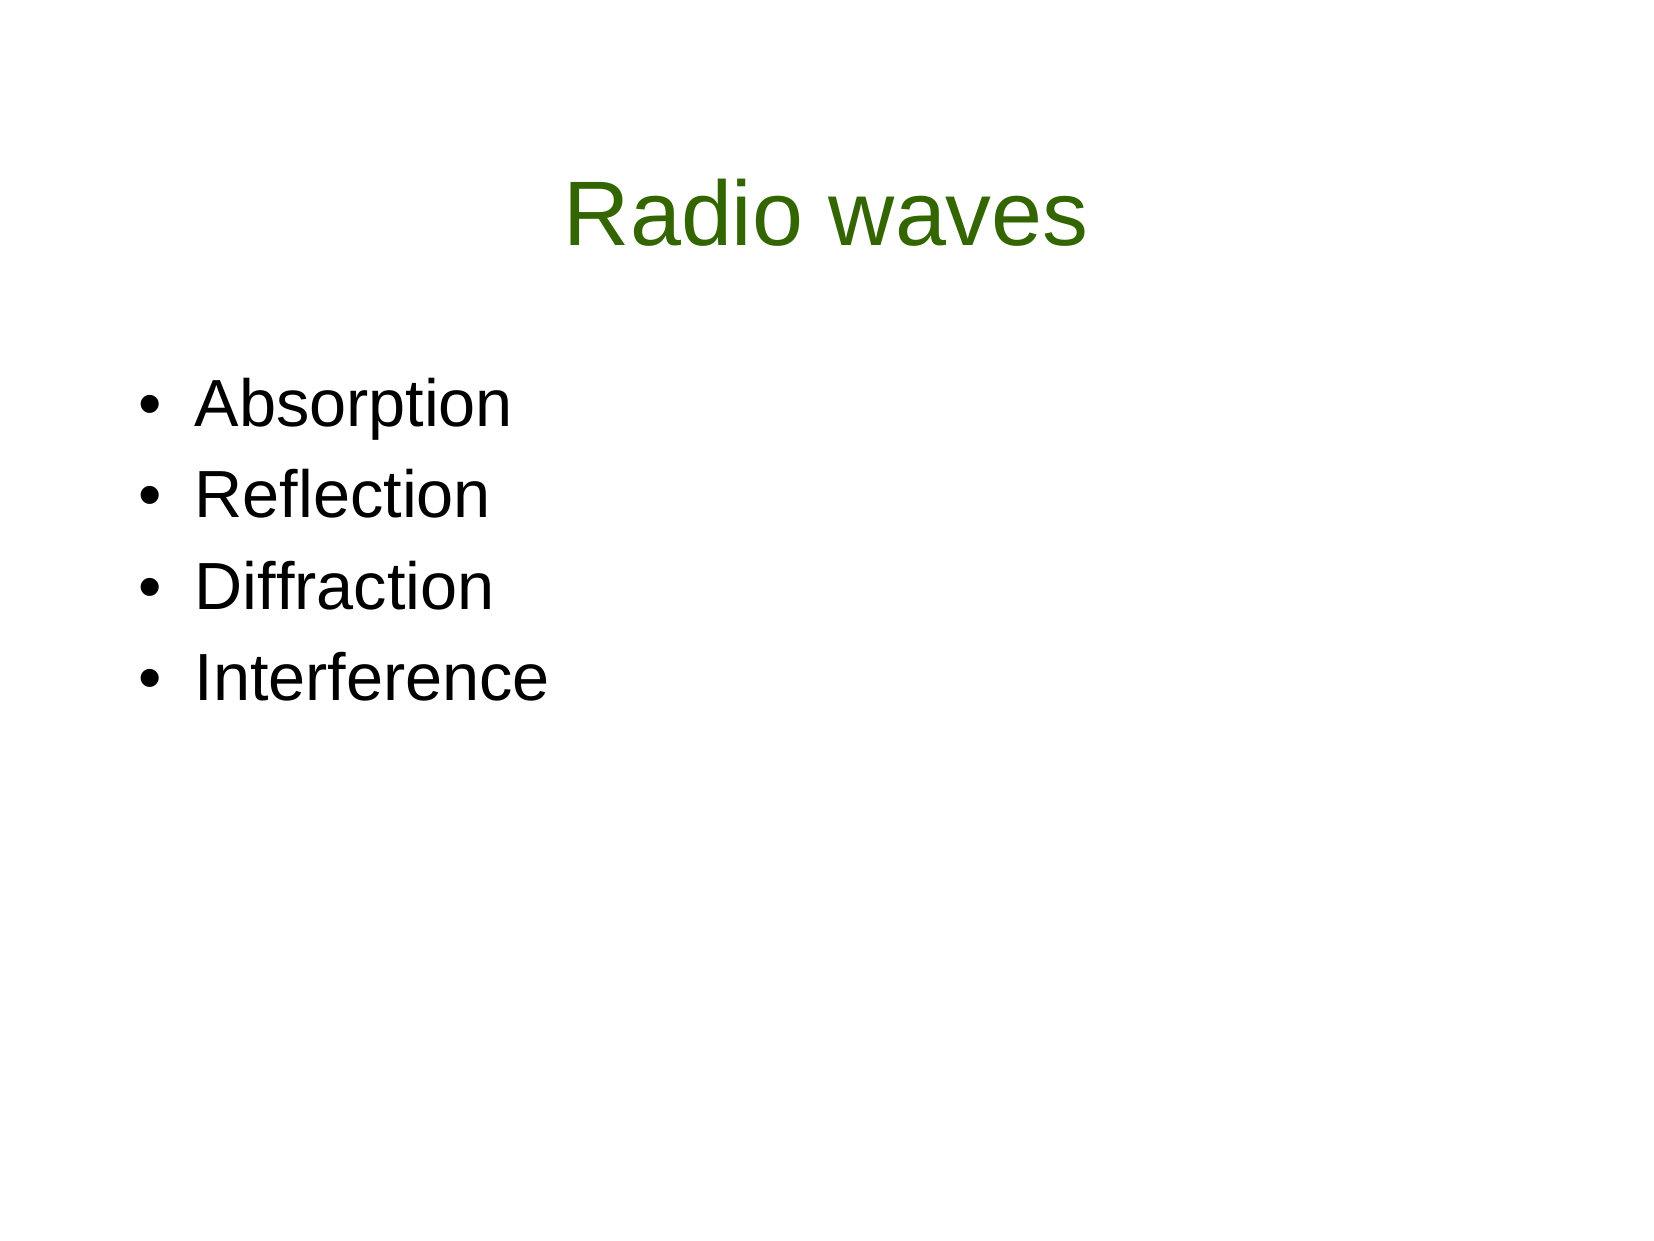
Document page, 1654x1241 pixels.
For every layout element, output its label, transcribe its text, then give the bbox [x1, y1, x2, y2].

title Radio waves [123, 110, 1530, 317]
list Absorption Reflection Diffraction Interference [123, 358, 1530, 1103]
